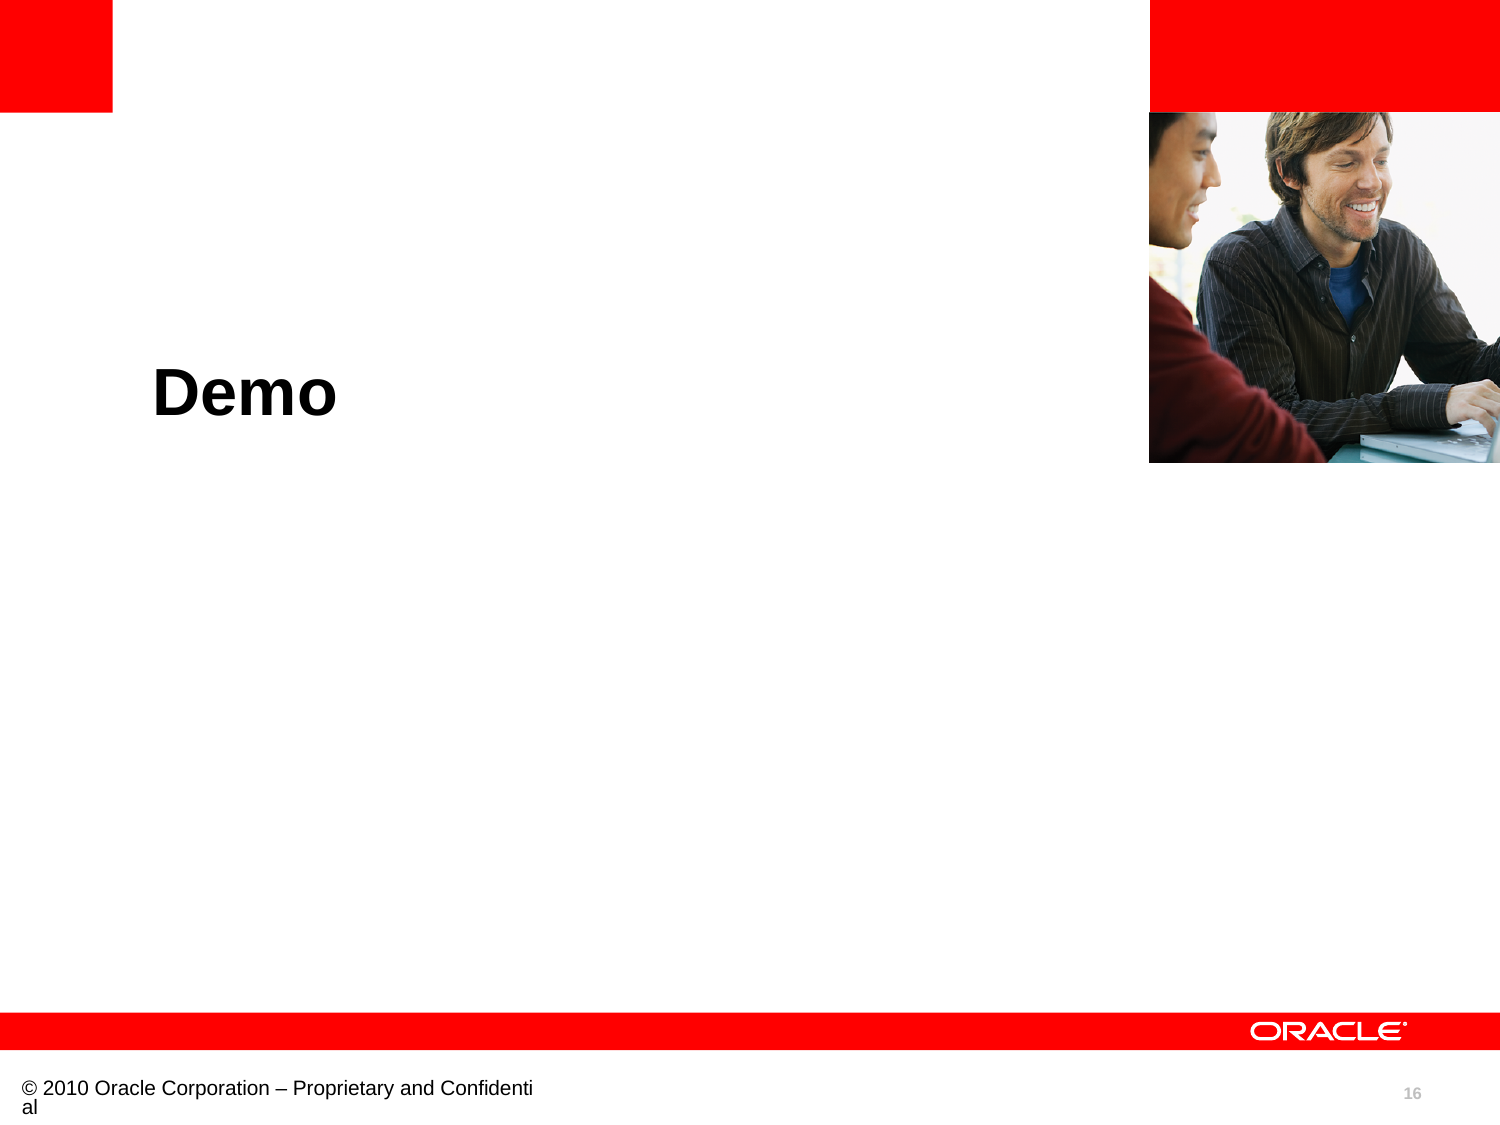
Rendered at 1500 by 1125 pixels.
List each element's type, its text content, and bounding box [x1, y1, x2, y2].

text_box Demo [137, 347, 933, 438]
picture [1149, 0, 1500, 463]
